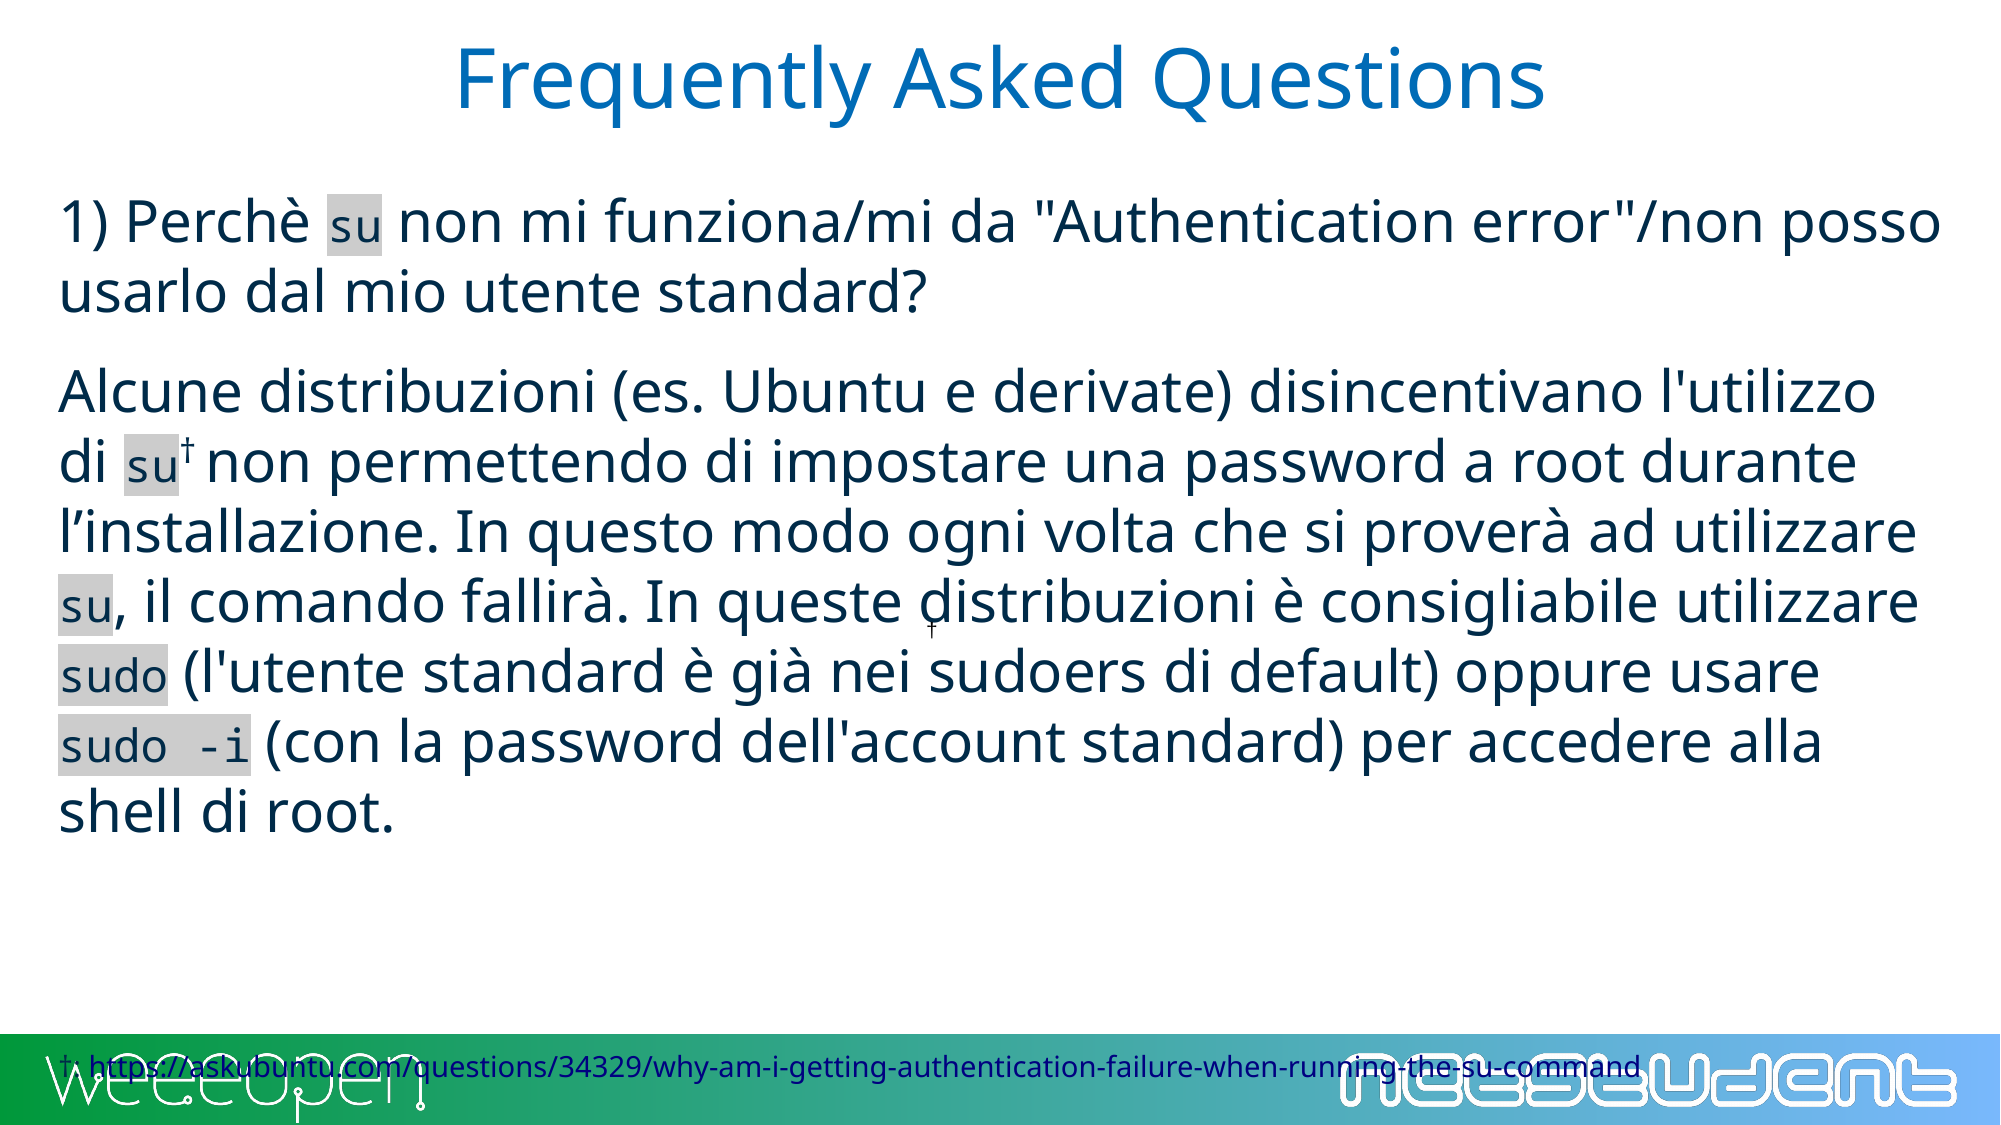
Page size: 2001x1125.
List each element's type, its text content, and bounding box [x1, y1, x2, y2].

picture [1340, 1053, 1957, 1107]
text_box † [911, 611, 953, 650]
title Frequently Asked Questions [43, 29, 1959, 177]
picture [45, 1053, 425, 1123]
picture [417, 1063, 425, 1075]
list 1) Perchè su non mi funziona/mi da "Authentication error"/non posso usarlo dal mio utente standard? Alcune distribuzioni (es. Ubuntu e derivate) disincentivano l'utilizzo di su† non permettendo di impostare una password a root durante l’installazione. In questo modo ogni volta che si proverà ad utilizzare su, il comando fallirà. In queste distribuzioni è consigliabile utilizzare sudo (l'utente standard è già nei sudoers di default) oppure usare sudo -i (con la password dell'account standard) per accedere alla shell di root. †: https://askubuntu.com/questions/34329/why-am-i-getting-authentication-failure-when-running-the-su-command [43, 177, 1959, 1034]
